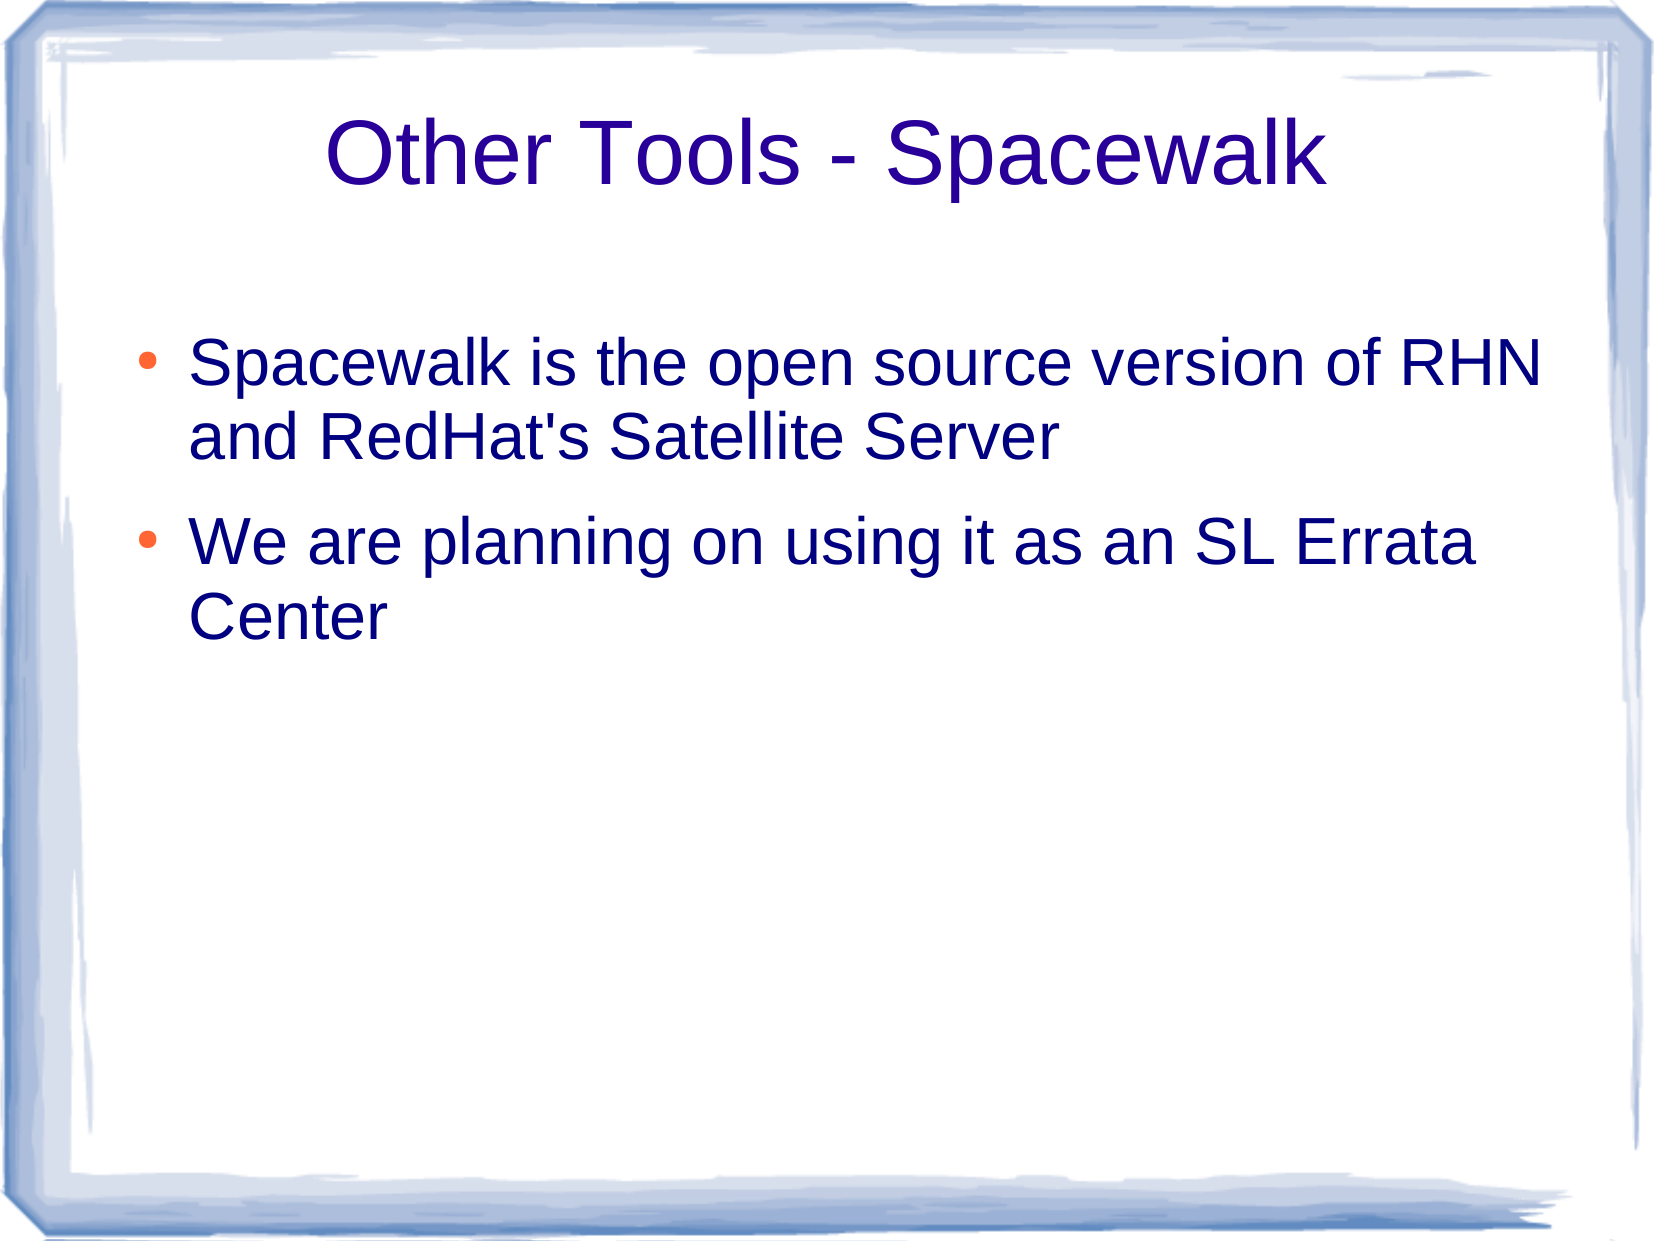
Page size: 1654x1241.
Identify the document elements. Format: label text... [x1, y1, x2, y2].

picture [0, 0, 1654, 1241]
list Spacewalk is the open source version of RHN and RedHat's Satellite Server We are planning on using it as an SL Errata Center [118, 324, 1571, 1004]
title Other Tools - Spacewalk [82, 49, 1571, 257]
